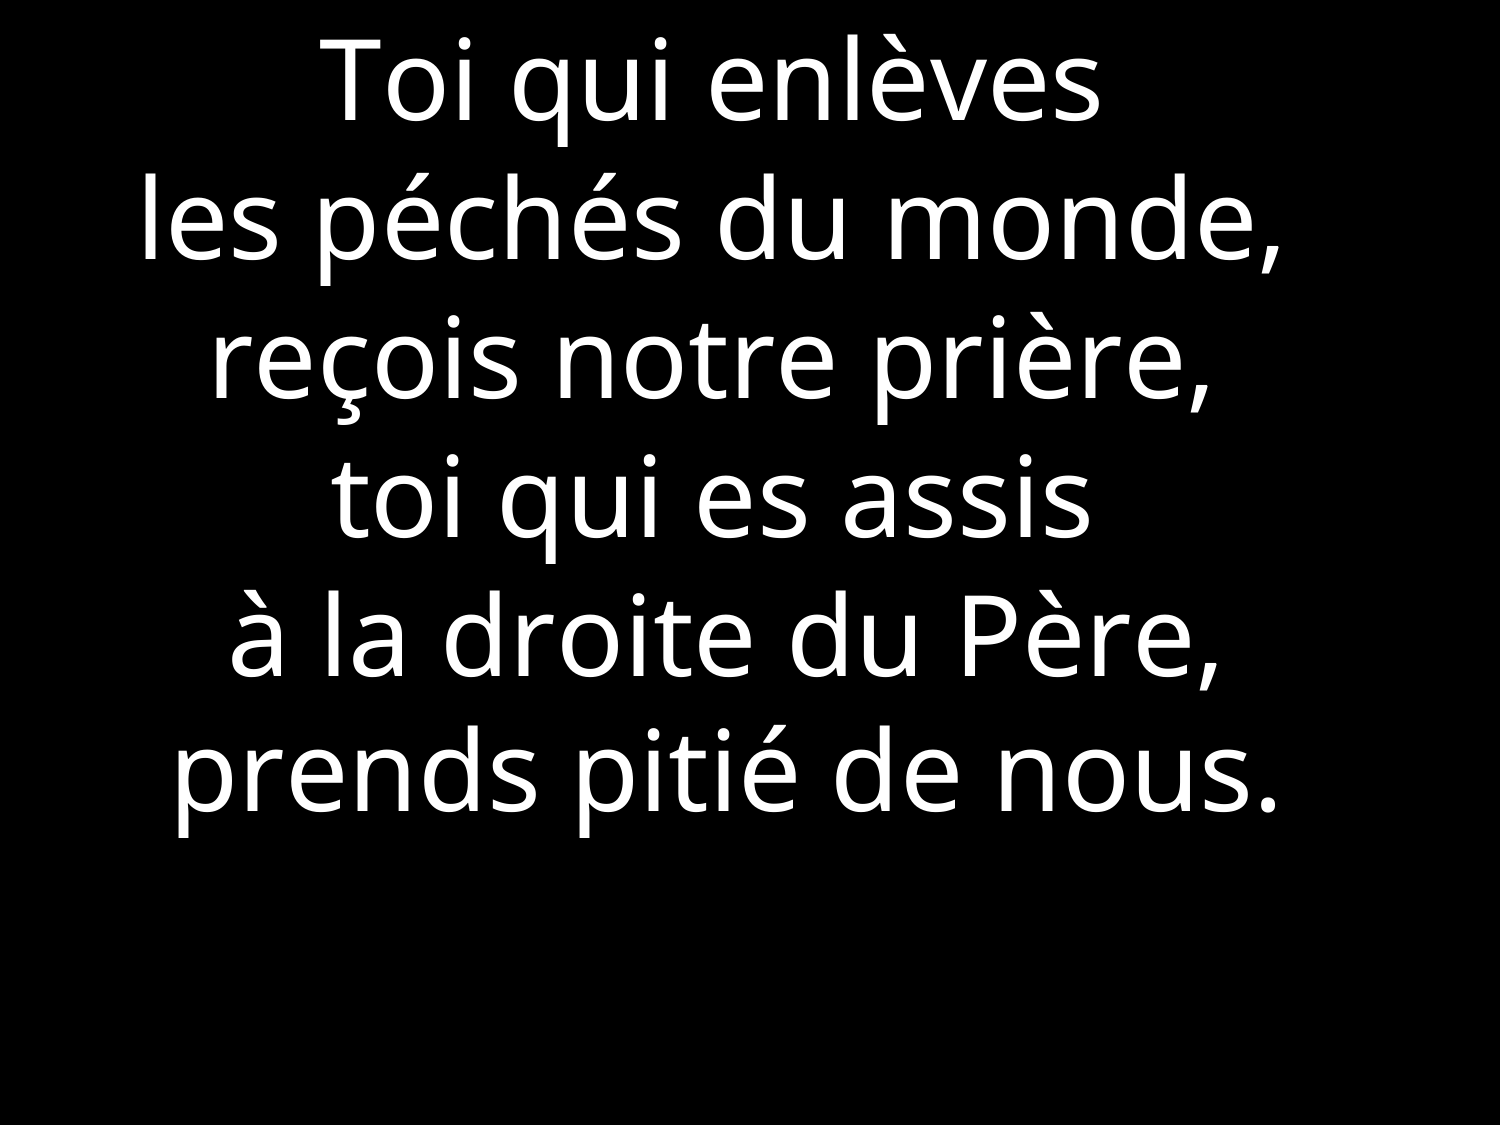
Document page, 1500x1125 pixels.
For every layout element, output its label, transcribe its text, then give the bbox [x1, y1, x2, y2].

list Toi qui enlèves les péchés du monde, reçois notre prière, toi qui es assis à la droite du Père, prends pitié de nous. [29, 0, 1426, 939]
